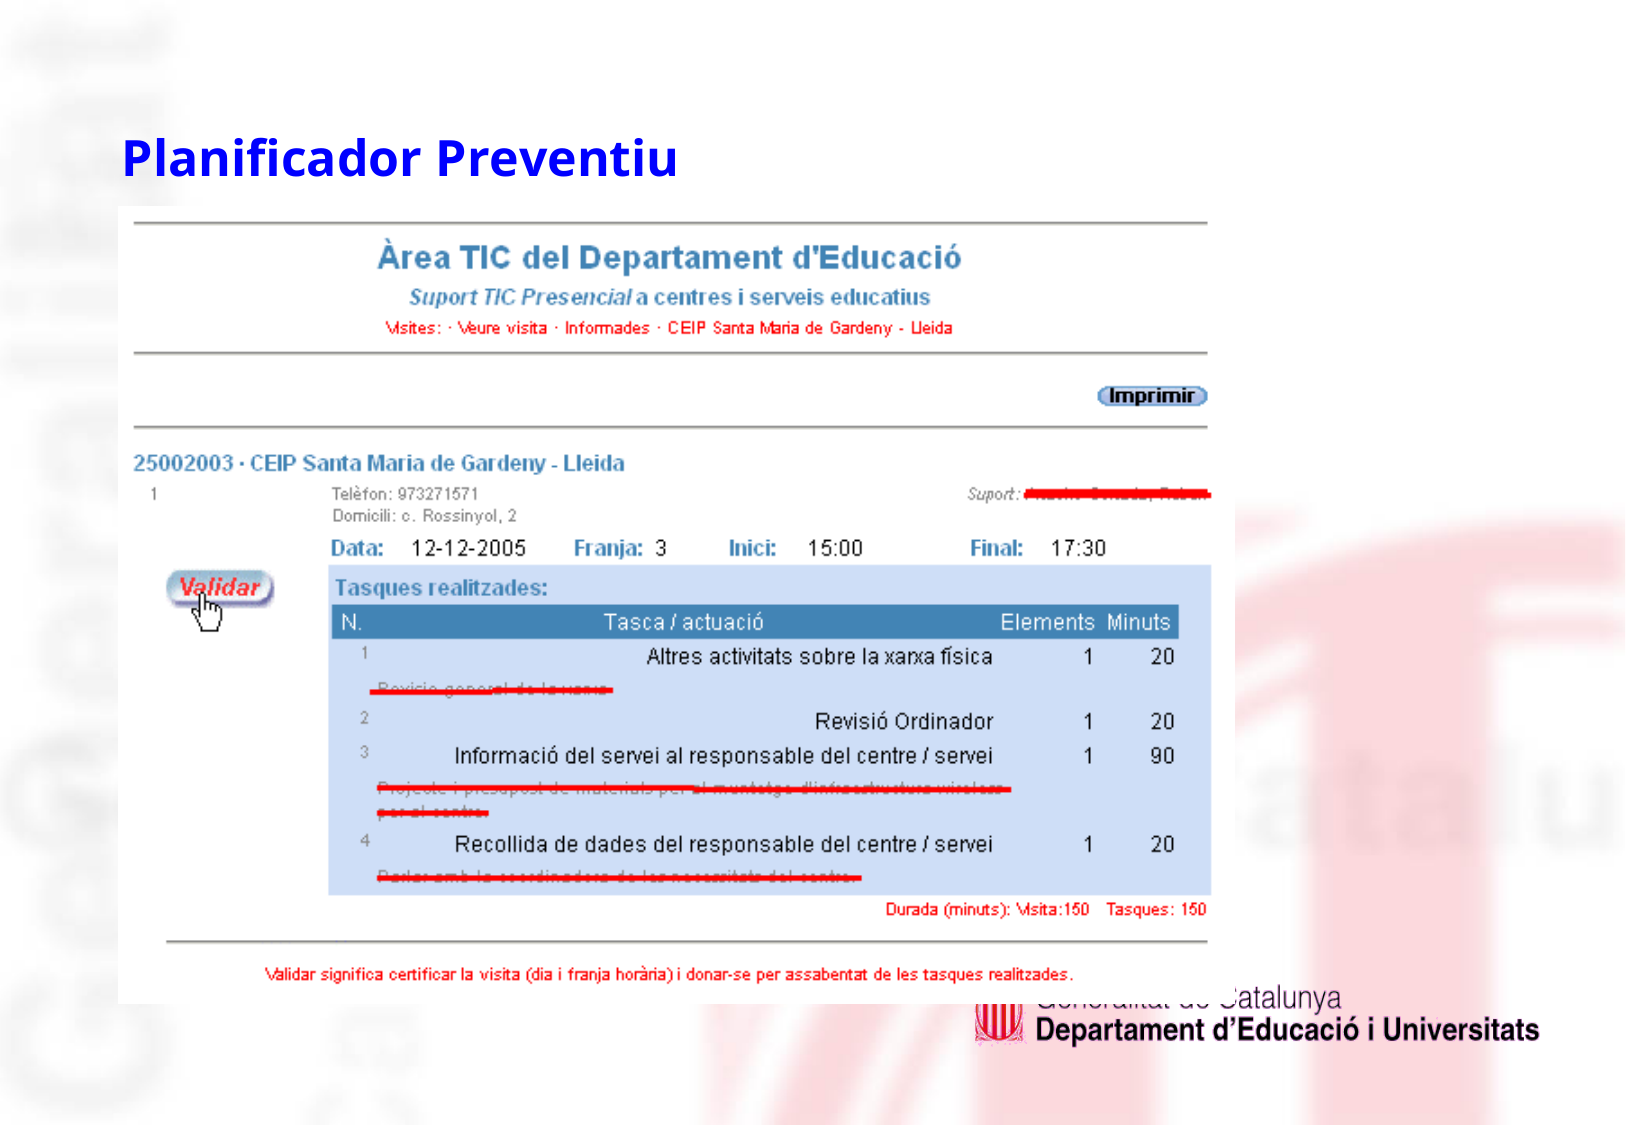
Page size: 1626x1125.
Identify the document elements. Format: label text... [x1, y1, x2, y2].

picture [0, 0, 1626, 1125]
title Planificador Preventiu [121, 107, 1151, 206]
